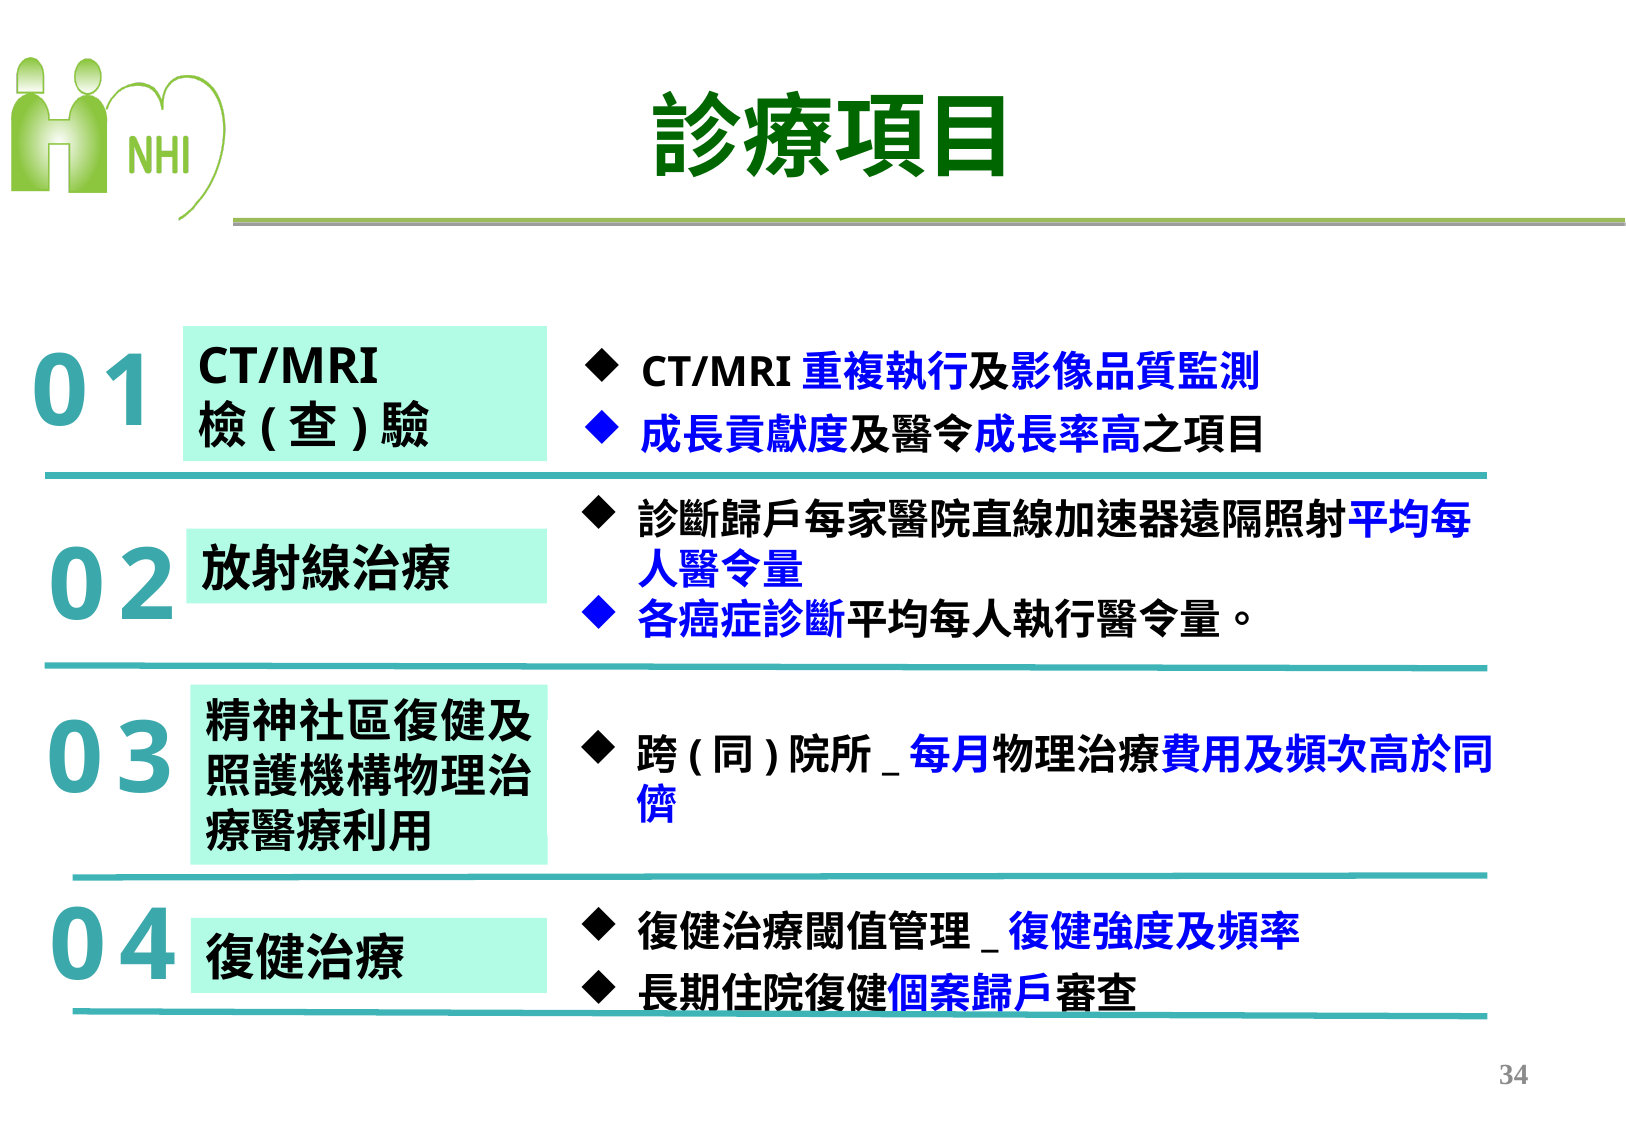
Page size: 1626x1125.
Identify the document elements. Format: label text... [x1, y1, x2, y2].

text_box CT/MRI 檢(查)驗 [183, 326, 547, 462]
text_box CT/MRI重複執行及影像品質監測 成長貢獻度及醫令成長率高之項目 [551, 325, 1533, 465]
text_box 04 [35, 872, 192, 1008]
picture [0, 42, 233, 233]
slide_number <編號> [1164, 1042, 1544, 1103]
text_box 復健治療閾值管理_復健強度及頻率 長期住院復健個案歸戶審查 [550, 885, 1405, 1012]
text_box 跨(同)院所_每月物理治療費用及頻次高於同儕 [547, 720, 1510, 836]
text_box 復健治療閾值管理_復健強度及頻率 長期住院復健個案歸戶審查 [550, 1017, 1405, 1025]
text_box 03 [31, 684, 189, 820]
title 診療項目 [245, 45, 1424, 220]
text_box 放射線治療 [186, 528, 547, 604]
text_box 復健治療 [190, 917, 547, 993]
text_box 精神社區復健及照護機構物理治療醫療利用 [190, 684, 548, 865]
text_box 01 [16, 318, 174, 454]
text_box 02 [33, 512, 191, 648]
text_box 診斷歸戶每家醫院直線加速器遠隔照射平均每人醫令量 各癌症診斷平均每人執行醫令量。 [547, 485, 1488, 650]
